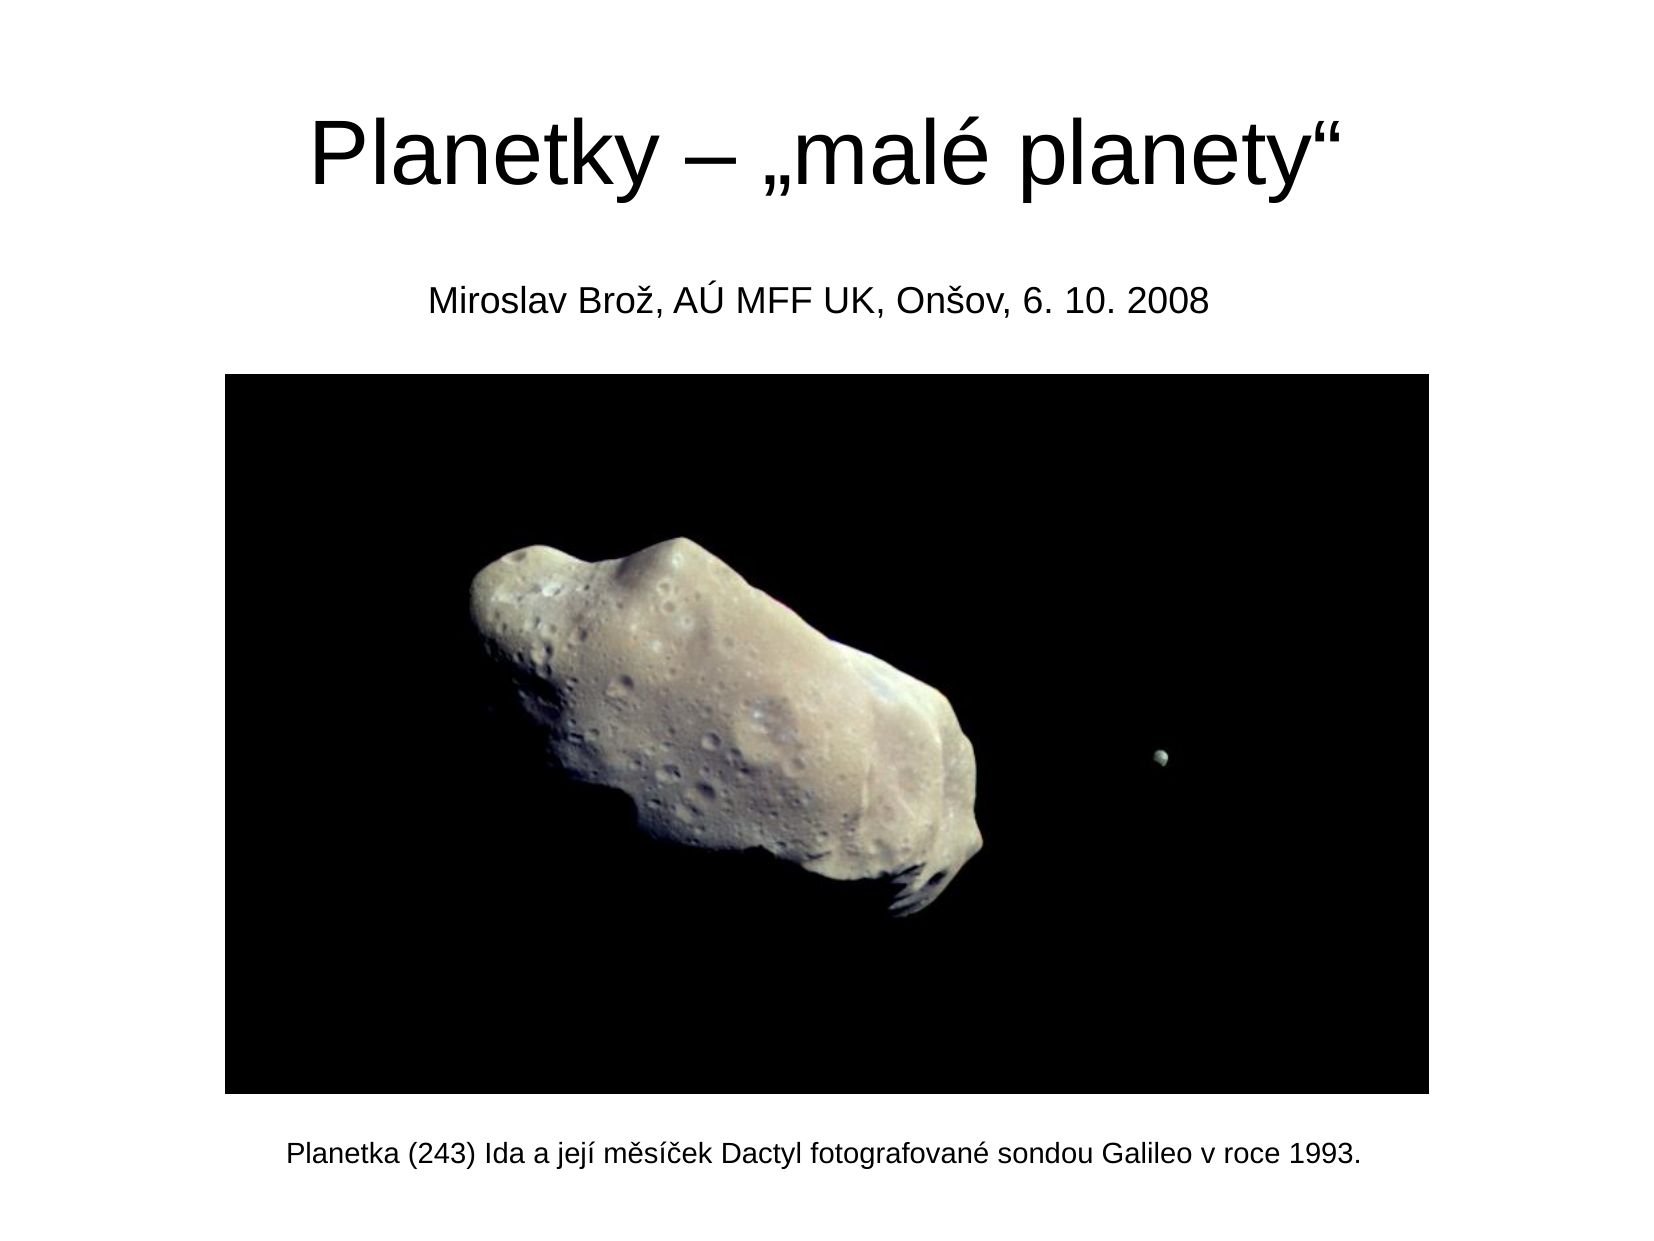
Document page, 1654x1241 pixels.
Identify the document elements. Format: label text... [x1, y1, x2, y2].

text_box Planetka (243) Ida a její měsíček Dactyl fotografované sondou Galileo v roce 1993. [80, 1125, 1569, 1181]
subtitle Miroslav Brož, AÚ MFF UK, Onšov, 6. 10. 2008 [75, 262, 1564, 338]
title Planetky – „malé planety“ [82, 49, 1571, 257]
picture [225, 374, 1429, 1094]
